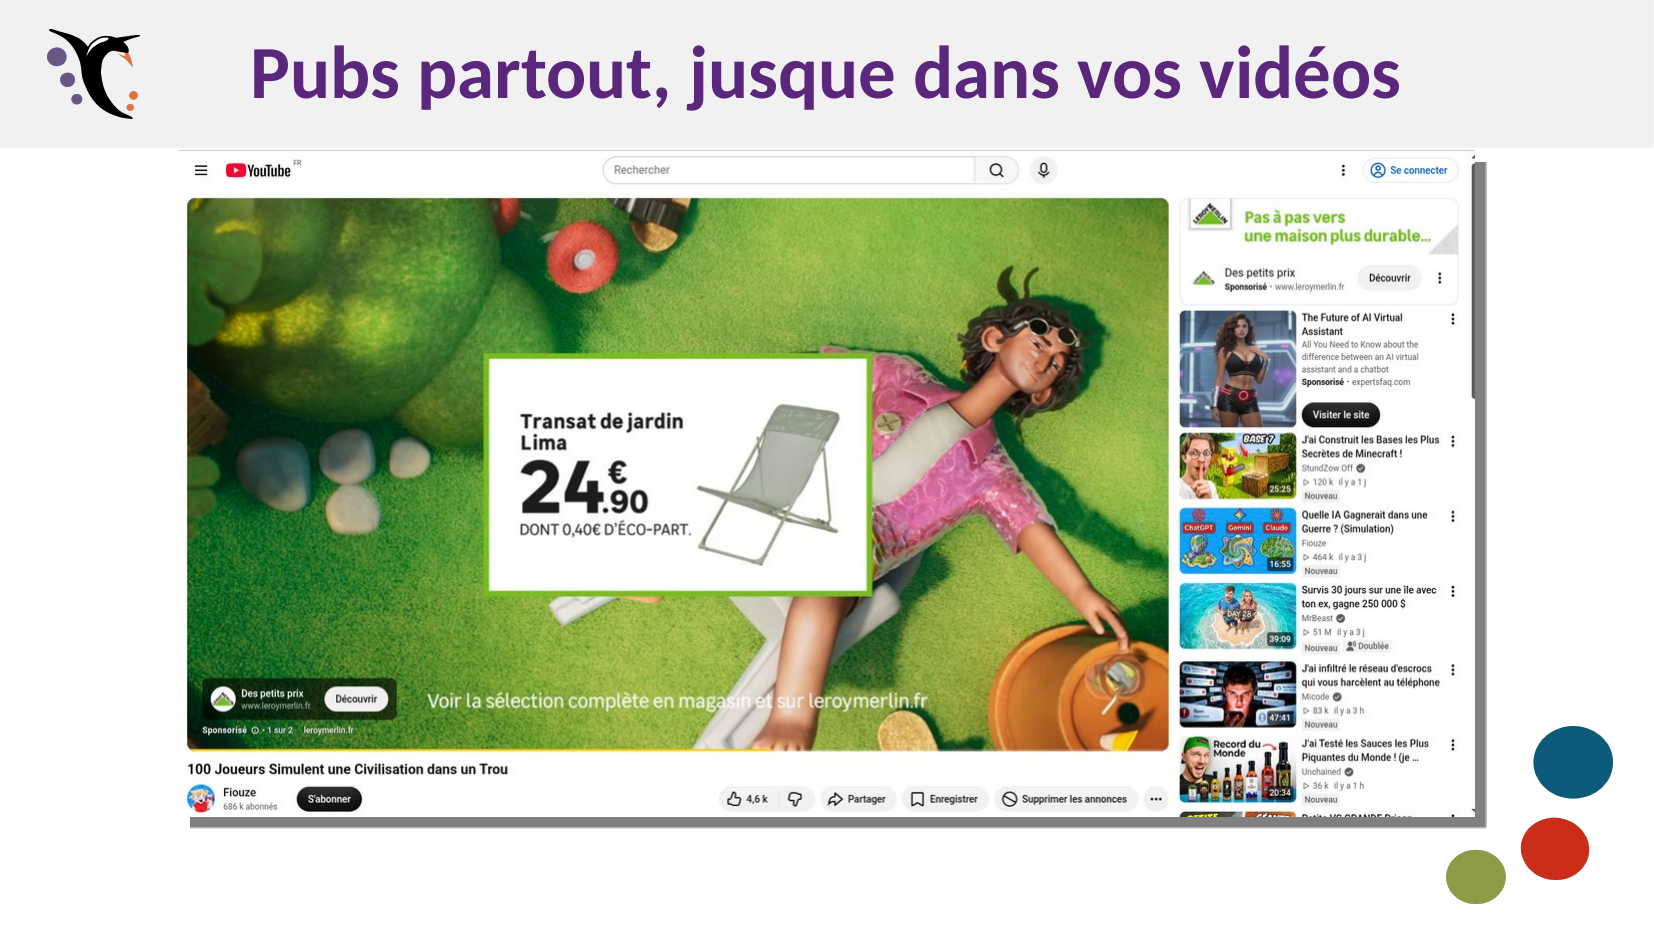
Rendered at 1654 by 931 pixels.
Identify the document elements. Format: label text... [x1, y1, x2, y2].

picture [47, 29, 82, 119]
title Pubs partout, jusque dans vos vidéos [82, 1, 1571, 157]
picture [178, 150, 1475, 817]
picture [1446, 726, 1613, 904]
